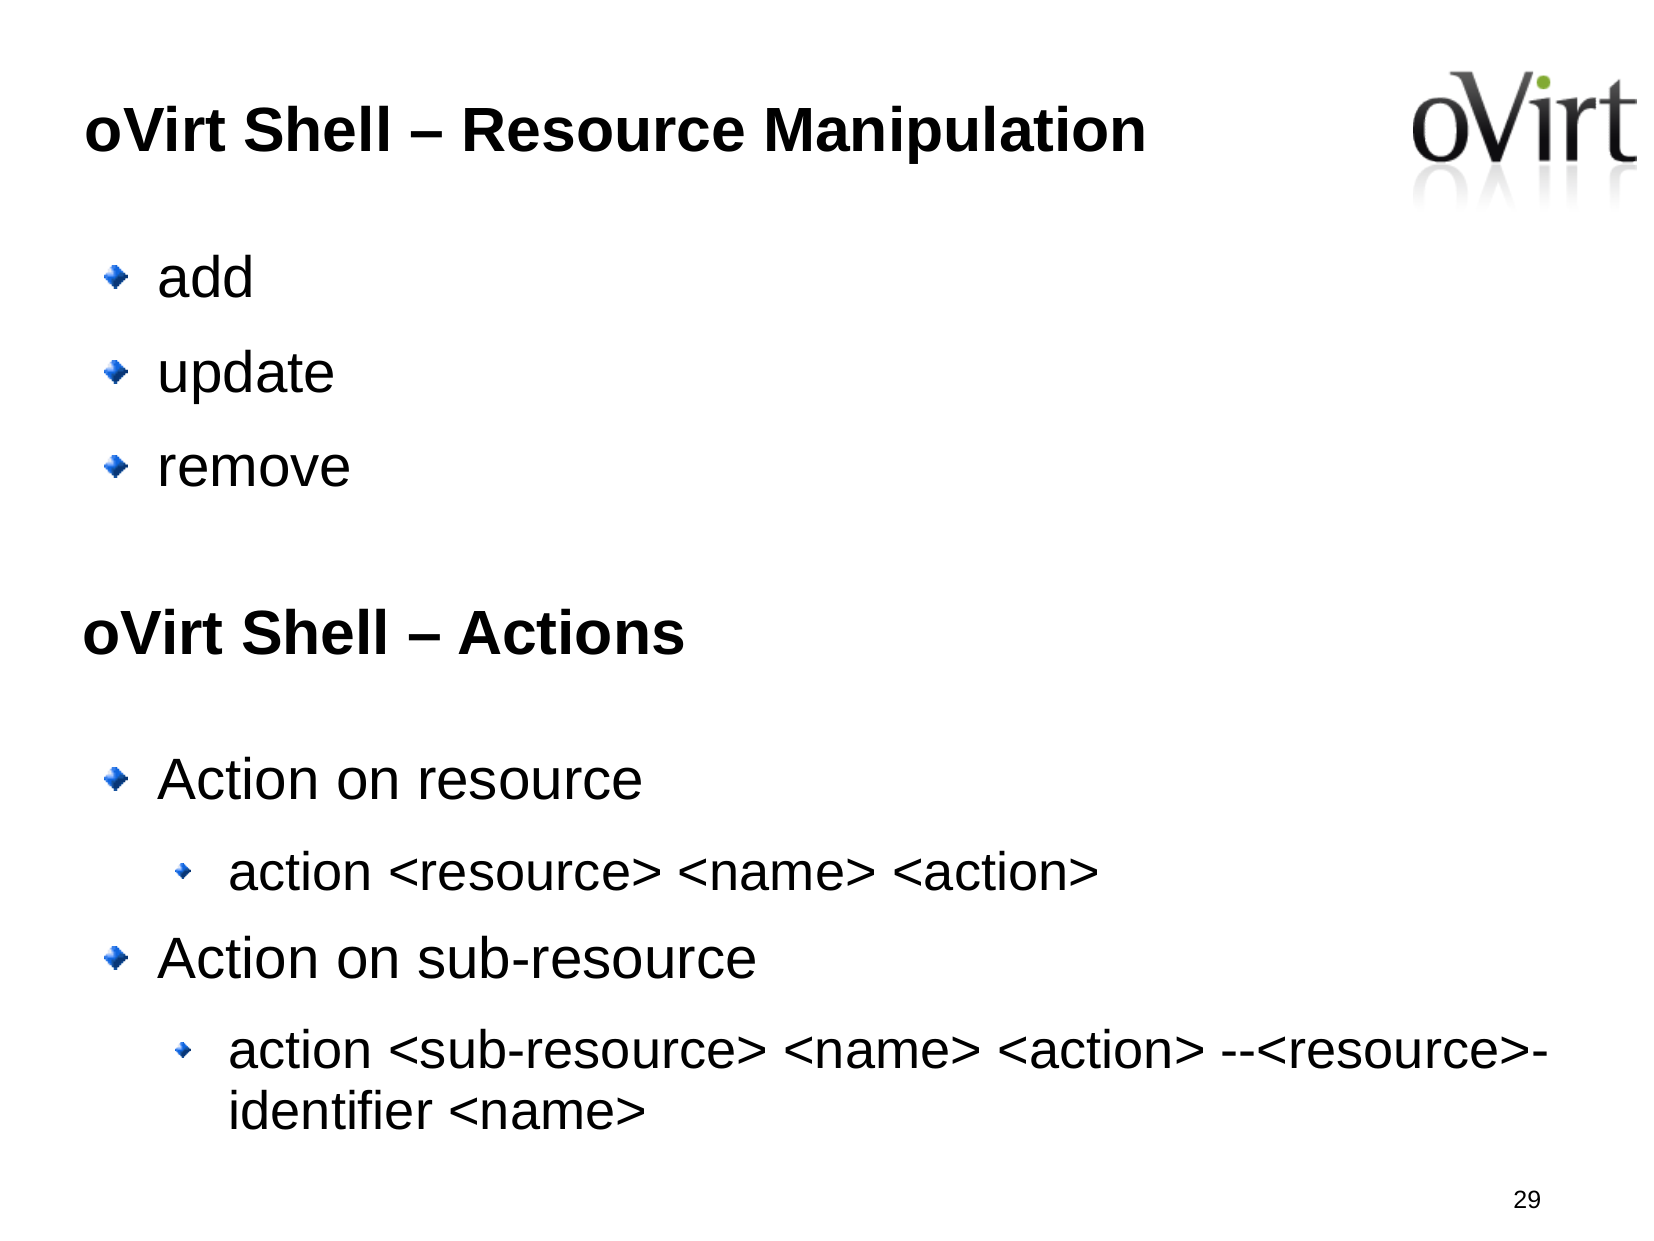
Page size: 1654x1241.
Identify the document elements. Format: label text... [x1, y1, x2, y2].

title oVirt Shell – Actions [82, 539, 1303, 728]
picture [1413, 63, 1637, 212]
title oVirt Shell – Resource Manipulation [84, 36, 1306, 224]
list add update remove [86, 244, 1576, 559]
list Action on resource action <resource> <name> <action> Action on sub-resource action <sub-resource> <name> <action> --<resource>-identifier <name> [86, 746, 1576, 1142]
